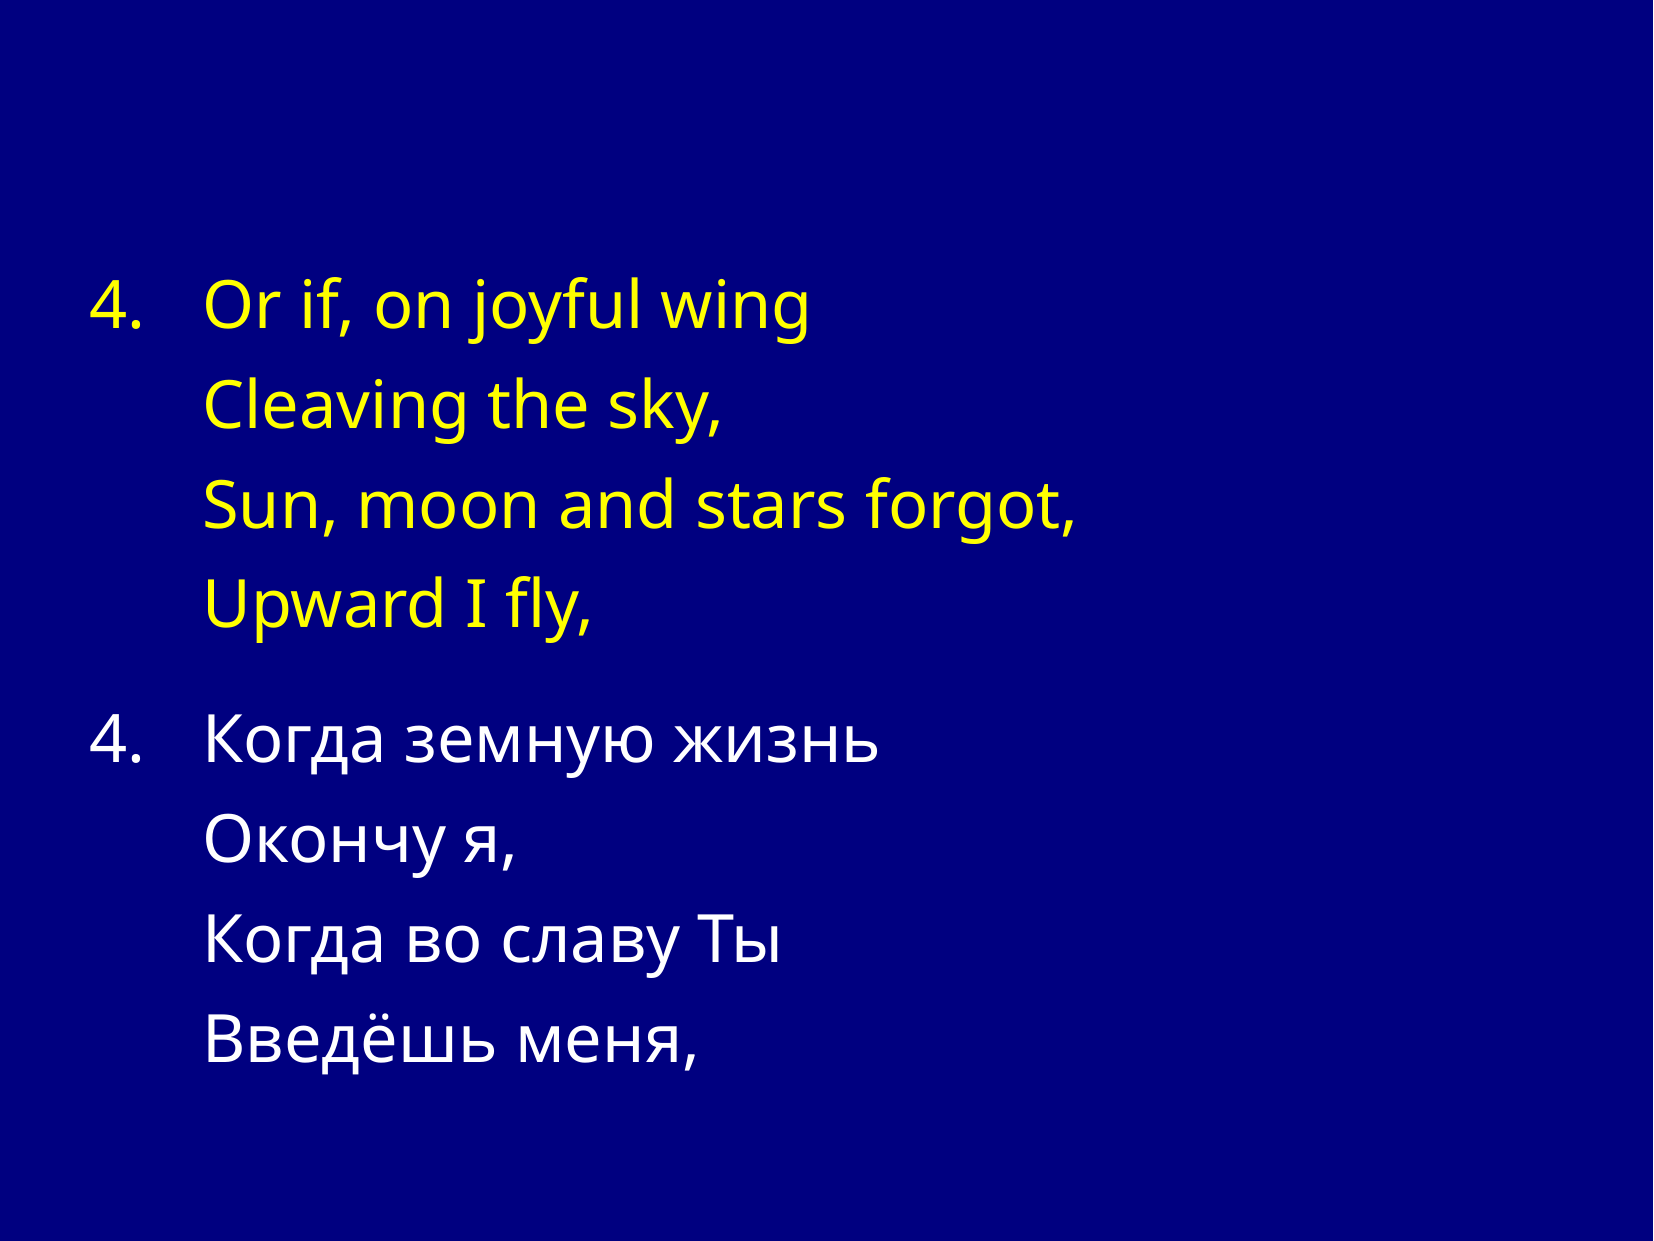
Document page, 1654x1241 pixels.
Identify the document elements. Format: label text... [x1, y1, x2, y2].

text_box 4. Когда земную жизнь Окончу я, Когда во славу Ты Введёшь меня, [75, 675, 1576, 1163]
text_box 4. Or if, on joyful wing Cleaving the sky, Sun, moon and stars forgot, Upward I fly, [75, 150, 1576, 638]
